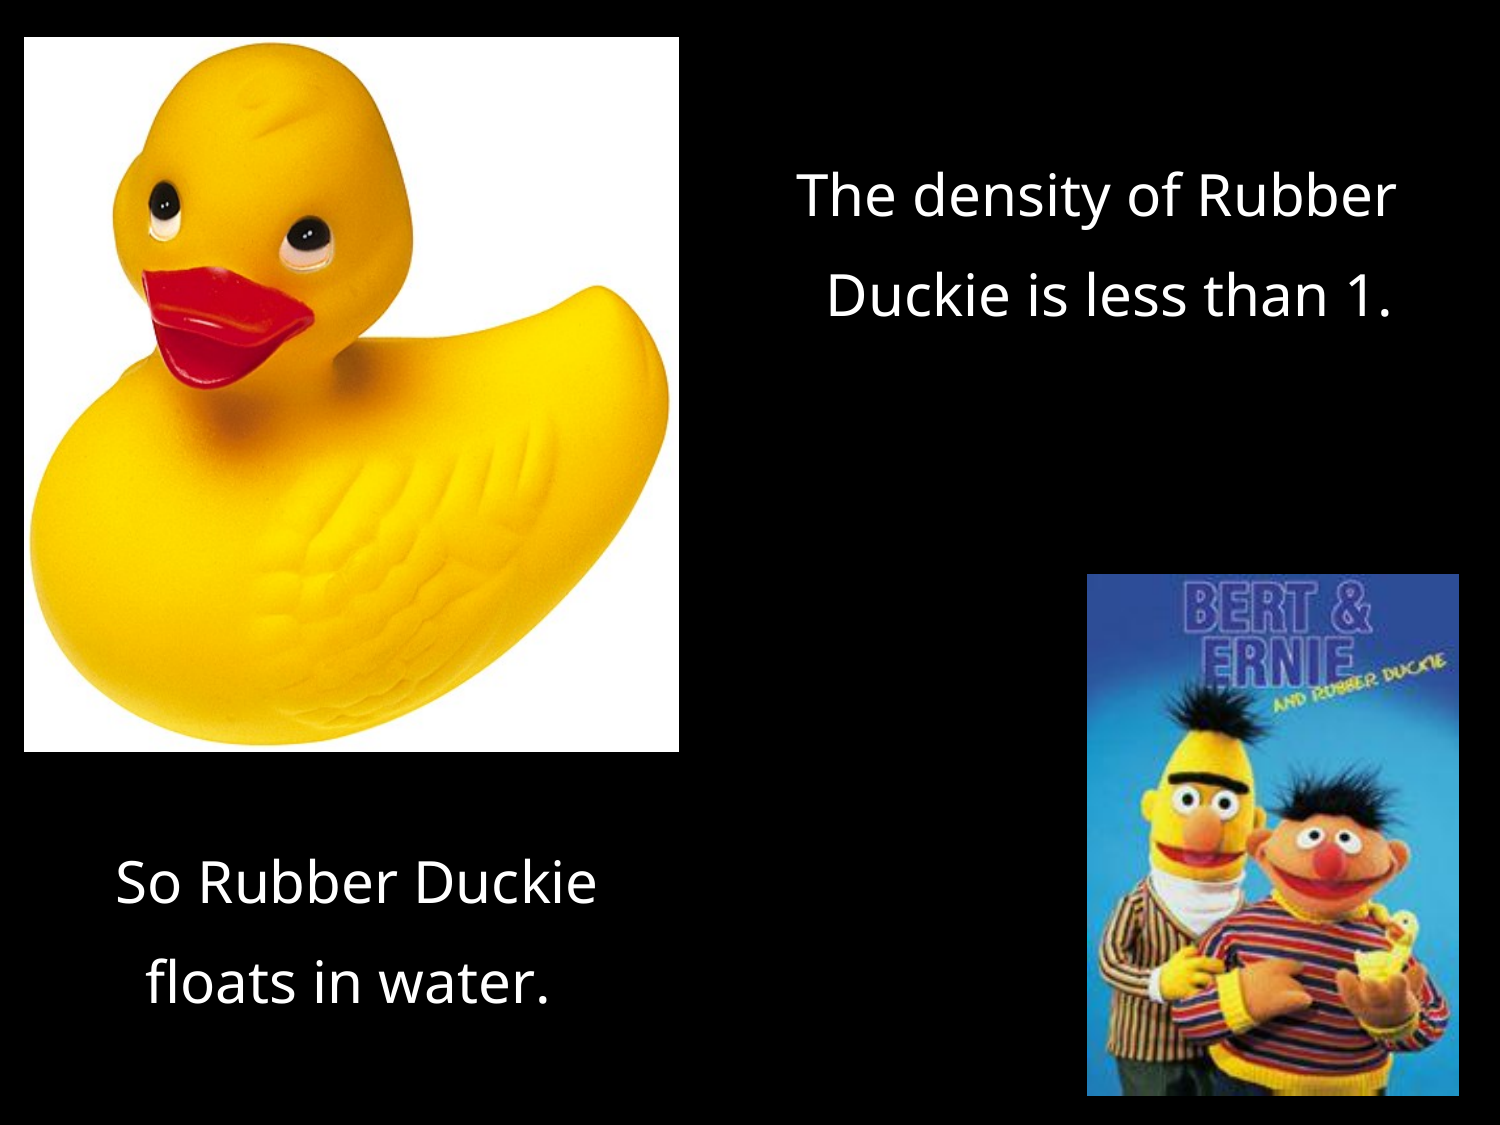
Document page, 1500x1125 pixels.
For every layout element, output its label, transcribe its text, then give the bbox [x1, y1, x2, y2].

text_box floats in water. [130, 937, 566, 1023]
text_box Duckie is less than 1. [811, 249, 1409, 336]
text_box So Rubber Duckie [100, 837, 614, 923]
picture [1087, 574, 1459, 1096]
picture [24, 37, 679, 752]
text_box The density of Rubber [781, 149, 1413, 236]
